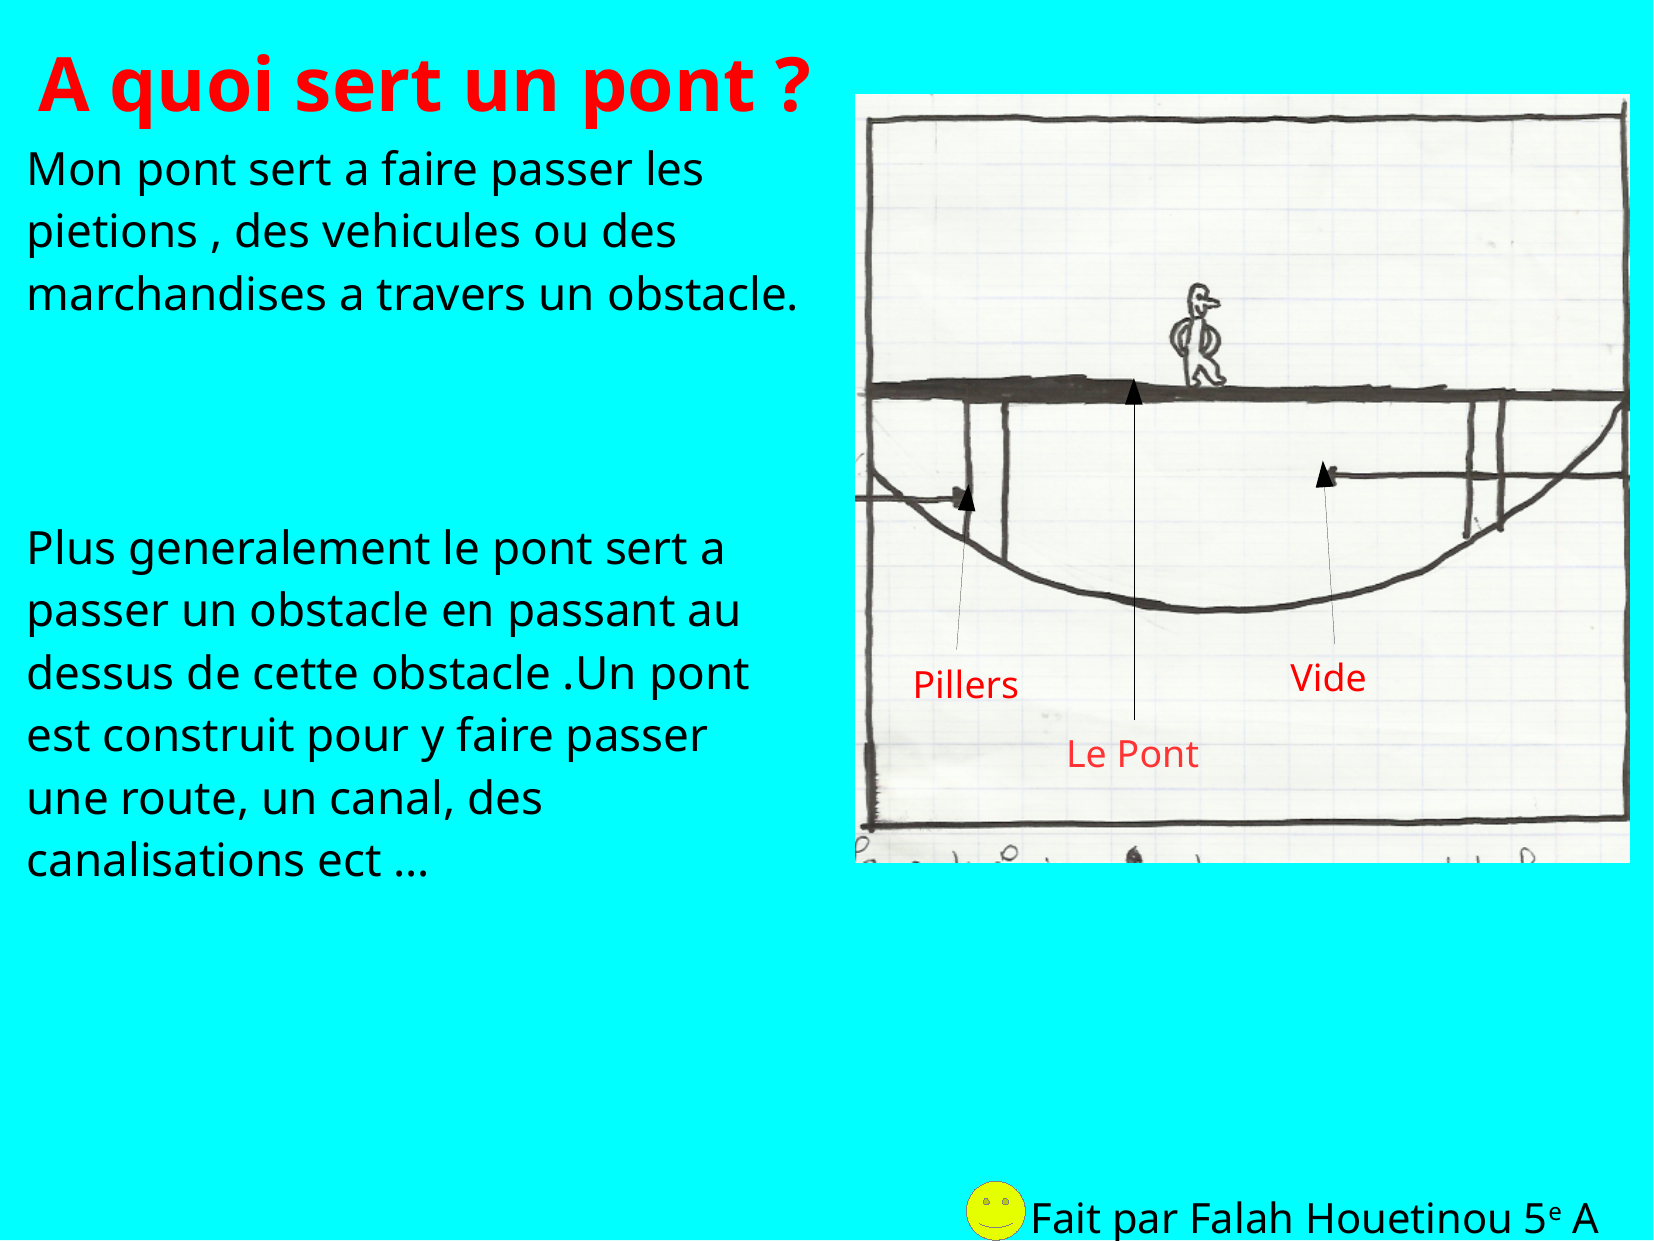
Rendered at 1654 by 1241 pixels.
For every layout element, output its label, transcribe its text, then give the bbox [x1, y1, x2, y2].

text_box Vide [1275, 644, 1406, 716]
text_box Mon pont sert a faire passer les pietions , des vehicules ou des marchandises a travers un obstacle. [11, 129, 839, 384]
text_box [0, 0, 1654, 1241]
text_box Le Pont [1051, 720, 1241, 793]
picture [855, 94, 1630, 863]
text_box Plus generalement le pont sert a passer un obstacle en passant au dessus de cette obstacle .Un pont est construit pour y faire passer une route, un canal, des canalisations ect … [11, 507, 780, 892]
text_box Pillers [897, 650, 1075, 716]
text_box Fait par Falah Houetinou 5e A [1015, 1181, 1654, 1241]
text_box A quoi sert un pont ? [23, 23, 1654, 145]
